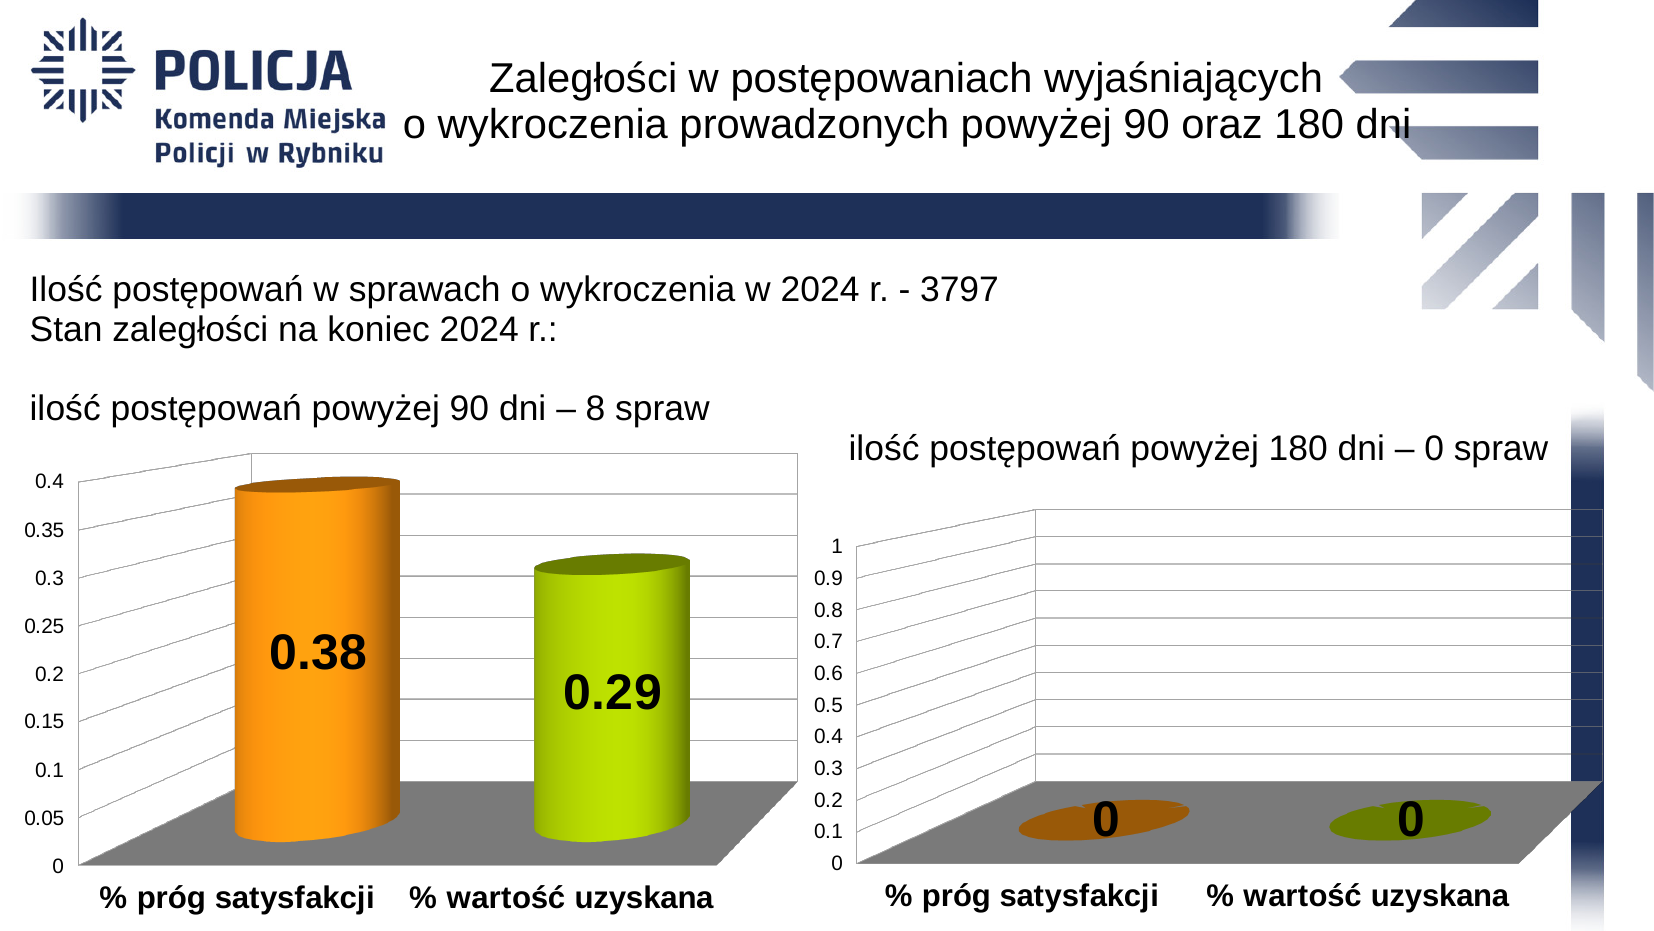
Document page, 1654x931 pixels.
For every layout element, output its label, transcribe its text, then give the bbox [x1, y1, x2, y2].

chart [15, 434, 1643, 917]
picture [0, 0, 1654, 931]
title Zaległości w postępowaniach wyjaśniających o wykroczenia prowadzonych powyżej 90 oraz 180 dni [135, 29, 1625, 173]
subtitle Ilość postępowań w sprawach o wykroczenia w 2024 r. - 3797 Stan zaległości na koniec 2024 r.: ilość postępowań powyżej 90 dni – 8 spraw ilość postępowań powyżej 180 dni – 0 spraw [29, 220, 1565, 515]
